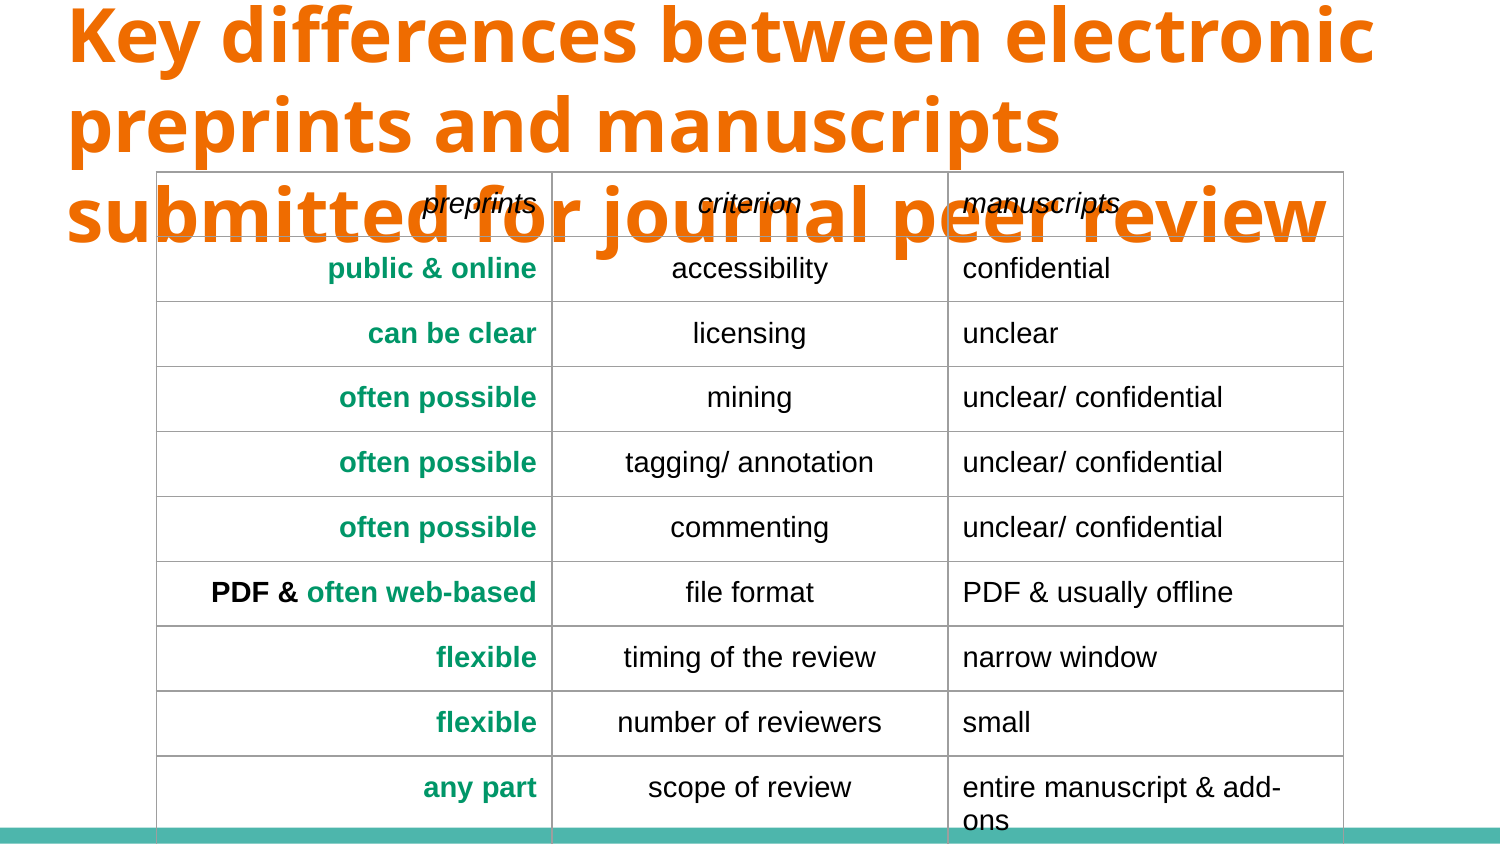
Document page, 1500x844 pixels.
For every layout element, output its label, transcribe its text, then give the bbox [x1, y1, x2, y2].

table_cell confidential [949, 237, 1343, 301]
table_cell tagging/ annotation [553, 432, 947, 496]
table_cell unclear [949, 302, 1343, 366]
table_cell PDF & usually offline [949, 562, 1343, 625]
table_cell PDF & often web-based [157, 562, 551, 625]
table_cell small [949, 692, 1343, 755]
table_cell commenting [553, 497, 947, 561]
title Key differences between electronic preprints and manuscripts submitted for journal peer review [51, 0, 1449, 274]
table_cell flexible [157, 692, 551, 755]
table_cell accessibility [553, 237, 947, 301]
table_cell entire manuscript & add-ons [949, 757, 1343, 844]
table_cell often possible [157, 497, 551, 561]
table_cell unclear/ confidential [949, 497, 1343, 561]
table_cell unclear/ confidential [949, 432, 1343, 496]
table_header preprints [157, 173, 551, 236]
table_cell licensing [553, 302, 947, 366]
table_cell file format [553, 562, 947, 625]
table_cell narrow window [949, 627, 1343, 690]
table_cell mining [553, 367, 947, 431]
table_cell number of reviewers [553, 692, 947, 755]
table_cell flexible [157, 627, 551, 690]
table_cell any part [157, 757, 551, 844]
table_cell often possible [157, 432, 551, 496]
table_cell unclear/ confidential [949, 367, 1343, 431]
table_header manuscripts [949, 173, 1343, 236]
table_cell can be clear [157, 302, 551, 366]
table_cell timing of the review [553, 627, 947, 690]
table_header criterion [553, 173, 947, 236]
table_cell often possible [157, 367, 551, 431]
table_cell public & online [157, 237, 551, 301]
table_cell scope of review [553, 757, 947, 844]
